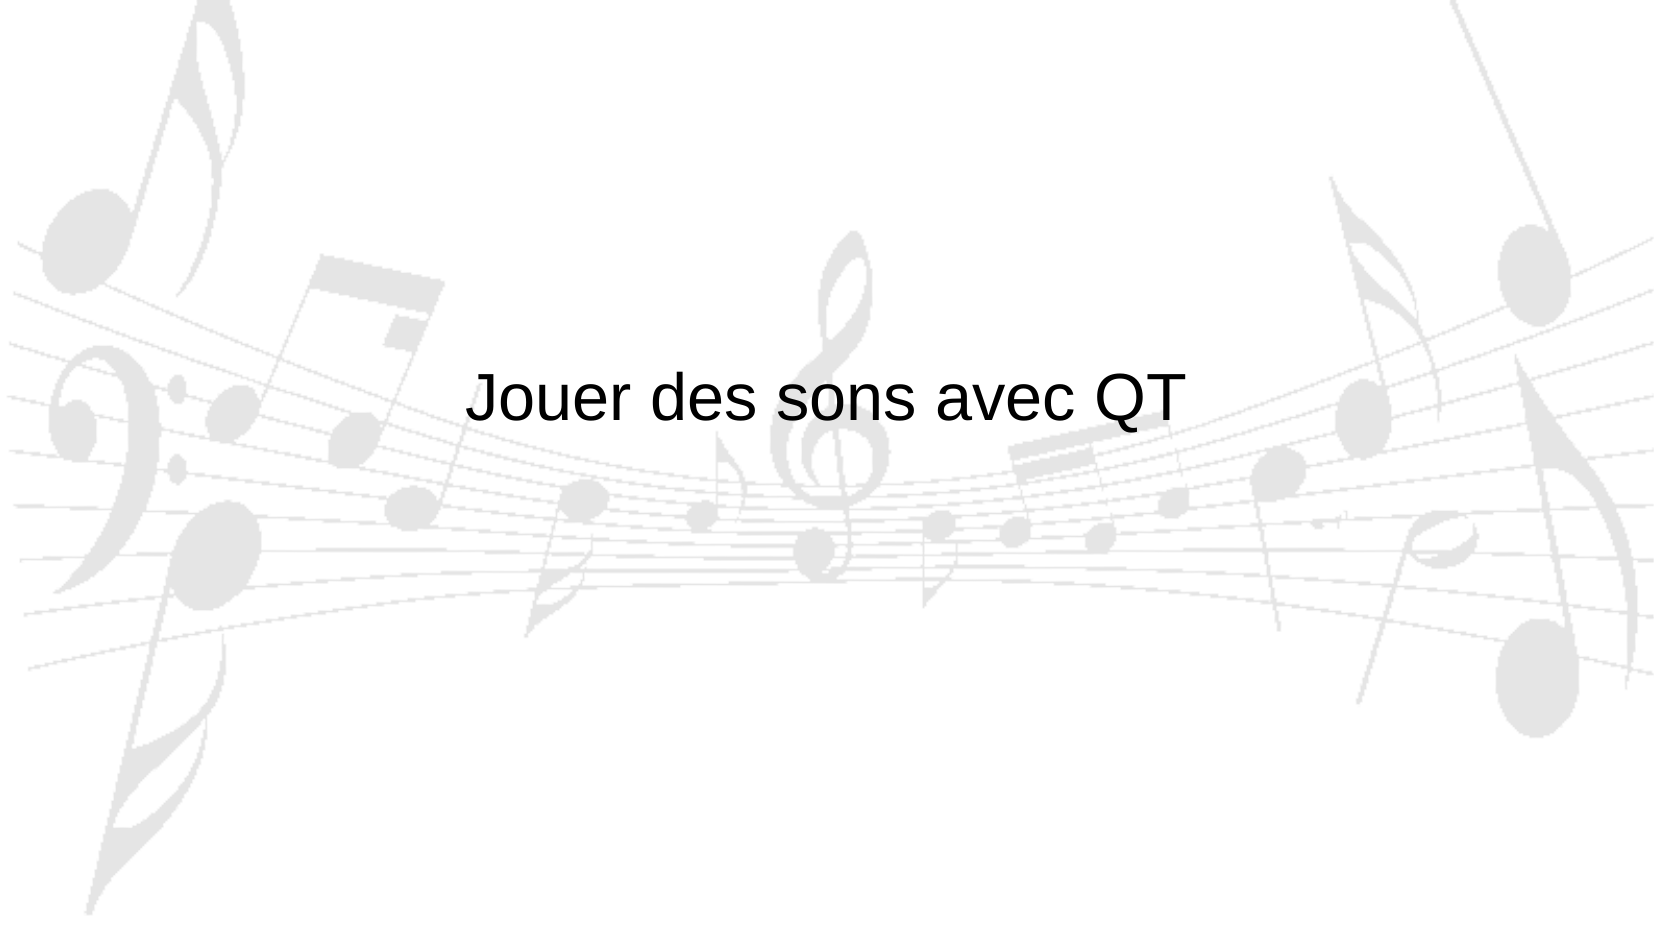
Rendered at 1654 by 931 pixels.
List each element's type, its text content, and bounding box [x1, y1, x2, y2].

subtitle Jouer des sons avec QT [82, 37, 1571, 757]
